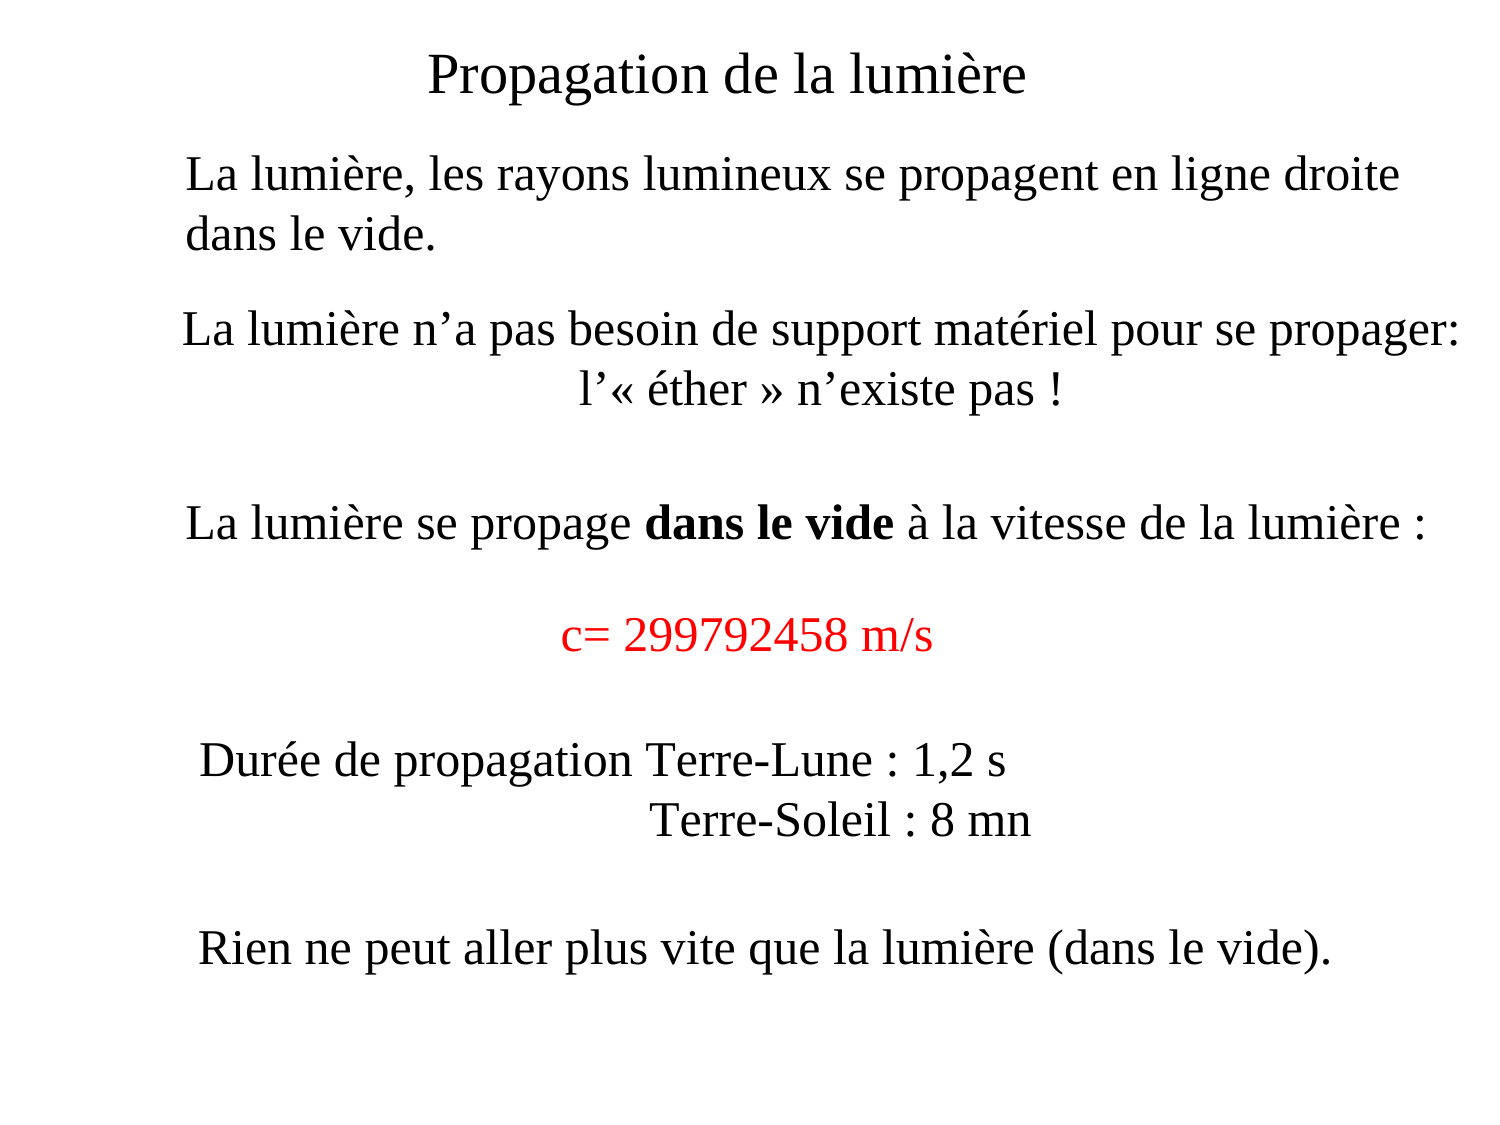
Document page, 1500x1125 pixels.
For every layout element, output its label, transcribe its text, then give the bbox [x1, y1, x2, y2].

text_box Durée de propagation Terre-Lune : 1,2 s Terre-Soleil : 8 mn [184, 719, 1047, 855]
text_box La lumière n’a pas besoin de support matériel pour se propager: l’« éther » n’existe pas ! [167, 287, 1477, 423]
text_box La lumière se propage dans le vide à la vitesse de la lumière : [170, 481, 1443, 558]
text_box Propagation de la lumière [412, 27, 1043, 113]
text_box La lumière, les rayons lumineux se propagent en ligne droite dans le vide. [170, 132, 1417, 269]
text_box Rien ne peut aller plus vite que la lumière (dans le vide). [183, 906, 1349, 983]
text_box c= 299792458 m/s [545, 594, 949, 670]
